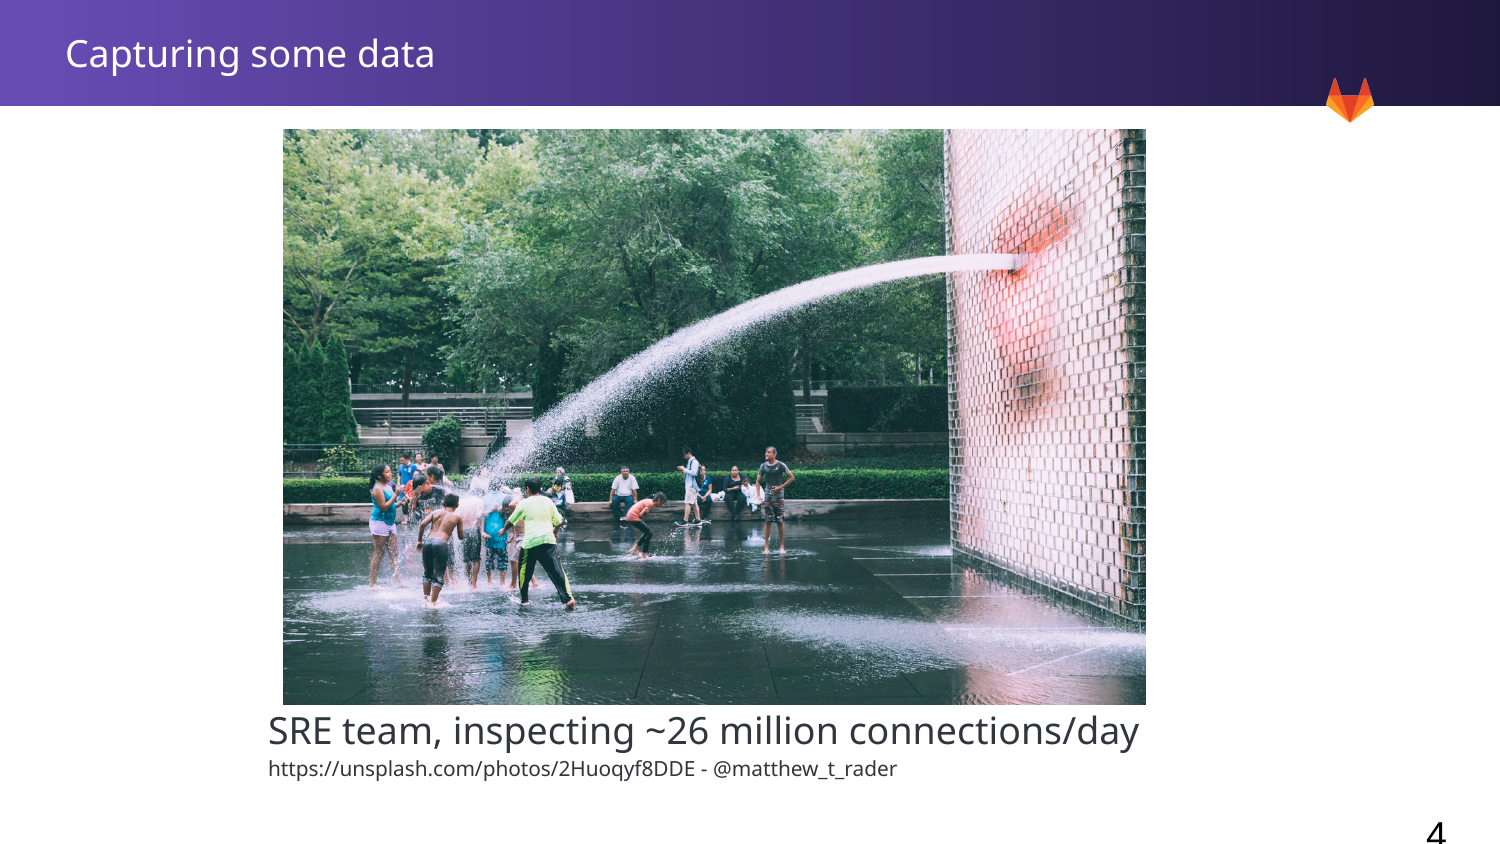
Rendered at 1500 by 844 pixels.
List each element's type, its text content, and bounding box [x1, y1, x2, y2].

picture [283, 129, 1146, 705]
title Capturing some data [50, 27, 1298, 77]
picture [1326, 78, 1374, 123]
list SRE team, inspecting ~26 million connections/day https://unsplash.com/photos/2Huoqyf8DDE - @matthew_t_rader [253, 685, 1252, 769]
